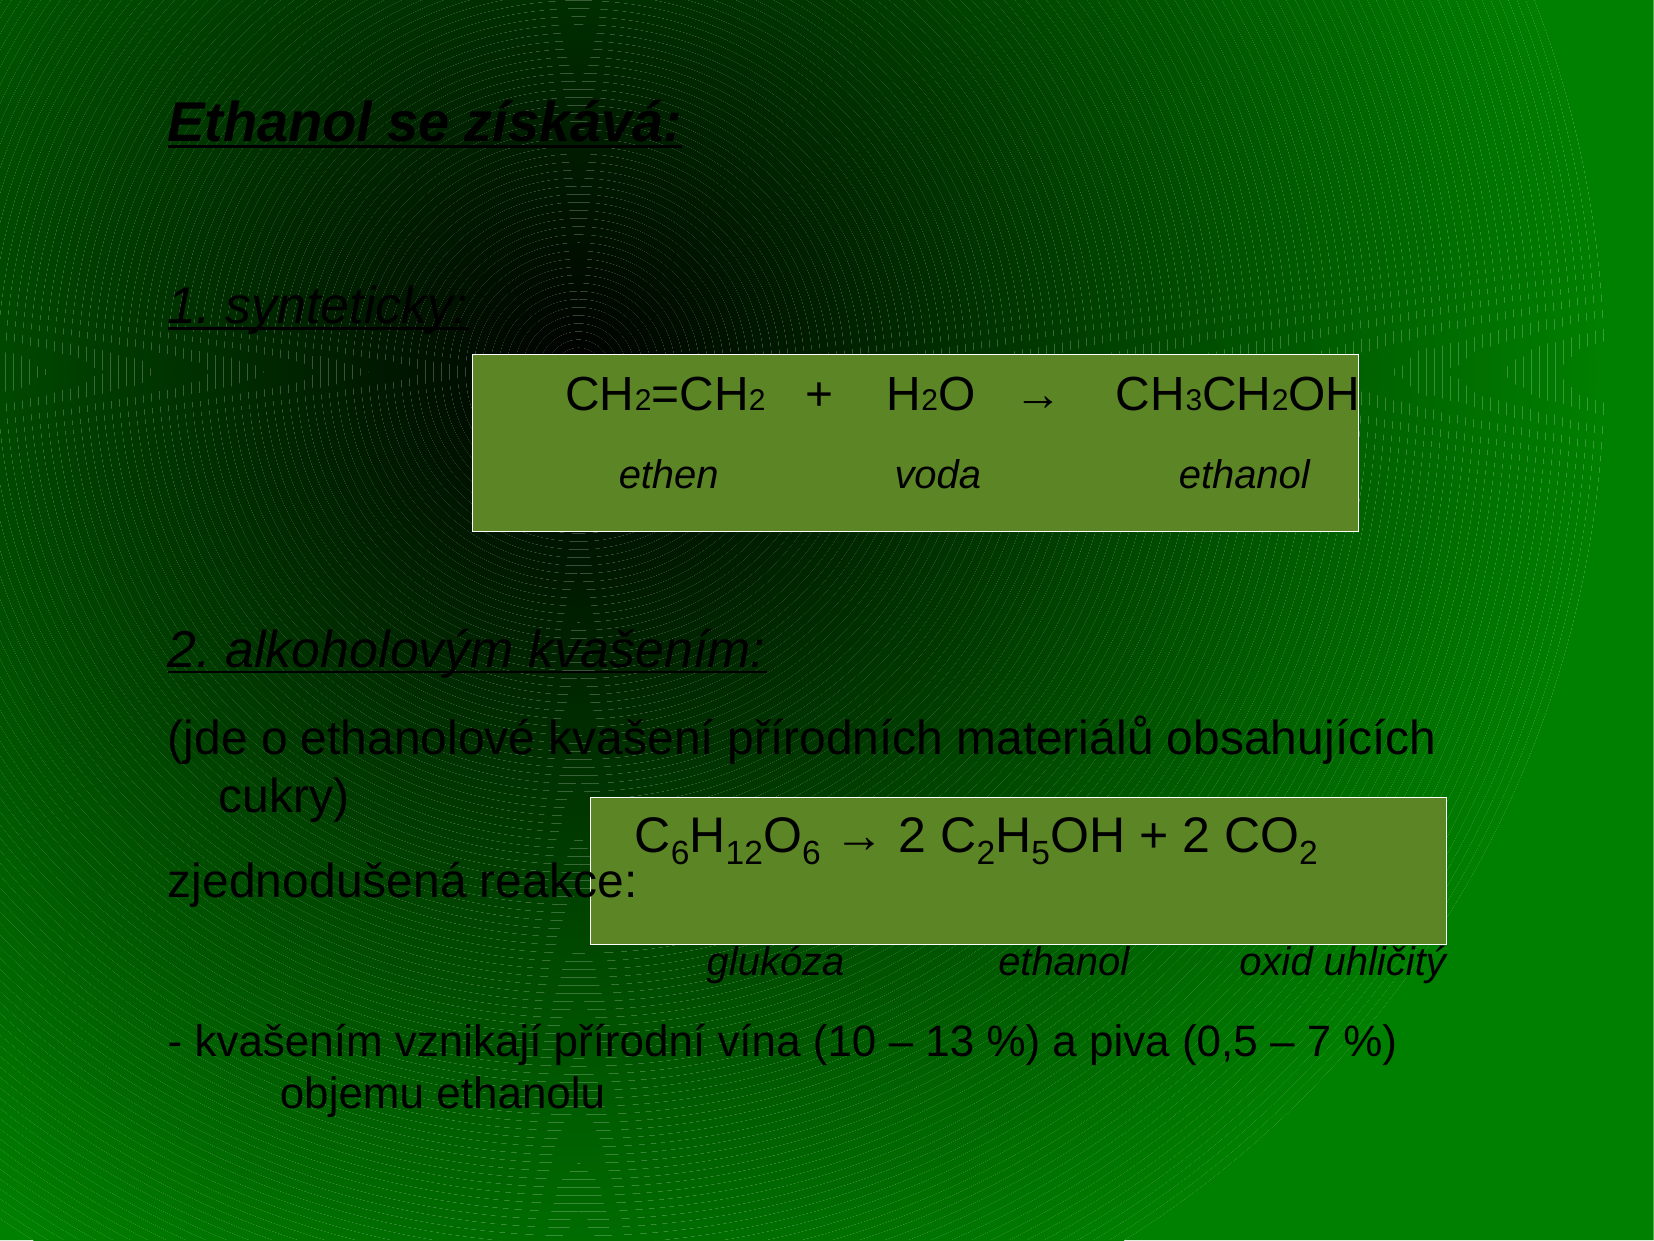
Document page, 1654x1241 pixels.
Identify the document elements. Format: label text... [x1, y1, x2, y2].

text_box C6H12O6 → 2 C2H5OH + 2 CO2 [620, 799, 1418, 887]
list Ethanol se získává: 1. synteticky: CH2=CH2 + H2O → CH3CH2OH ethen voda ethanol 2. alkoholovým kvašením: (jde o ethanolové kvašení přírodních materiálů obsahujících cukry) zjednodušená reakce: glukóza ethanol oxid uhličitý - kvašením vznikají přírodní vína (10 – 13 %) a piva (0,5 – 7 %) objemu ethanolu [82, 85, 1571, 1127]
